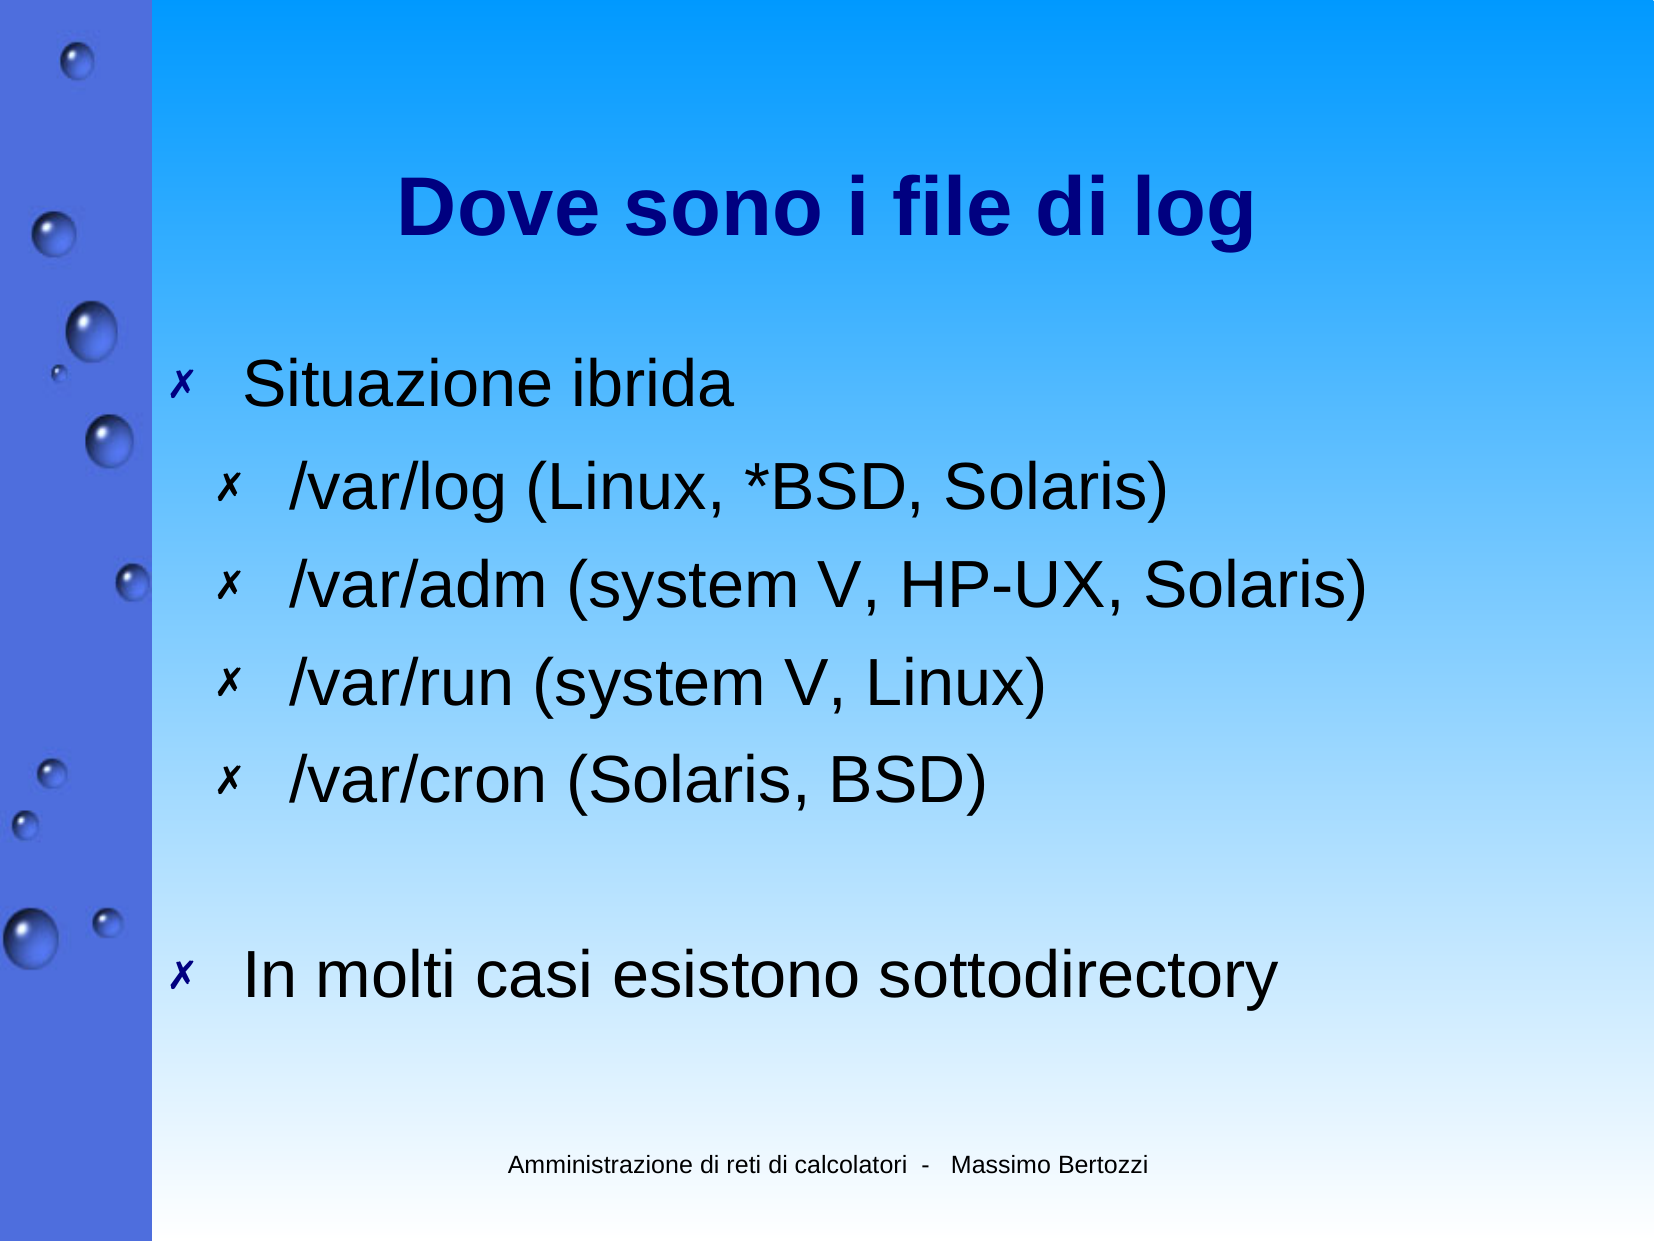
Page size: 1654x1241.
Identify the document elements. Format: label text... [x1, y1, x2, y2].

list Situazione ibrida /var/log (Linux, *BSD, Solaris) /var/adm (system V, HP-UX, Solaris) /var/run (system V, Linux) /var/cron (Solaris, BSD) In molti casi esistono sottodirectory [159, 346, 1572, 1128]
picture [0, 0, 152, 1241]
title Dove sono i file di log [121, 102, 1534, 311]
